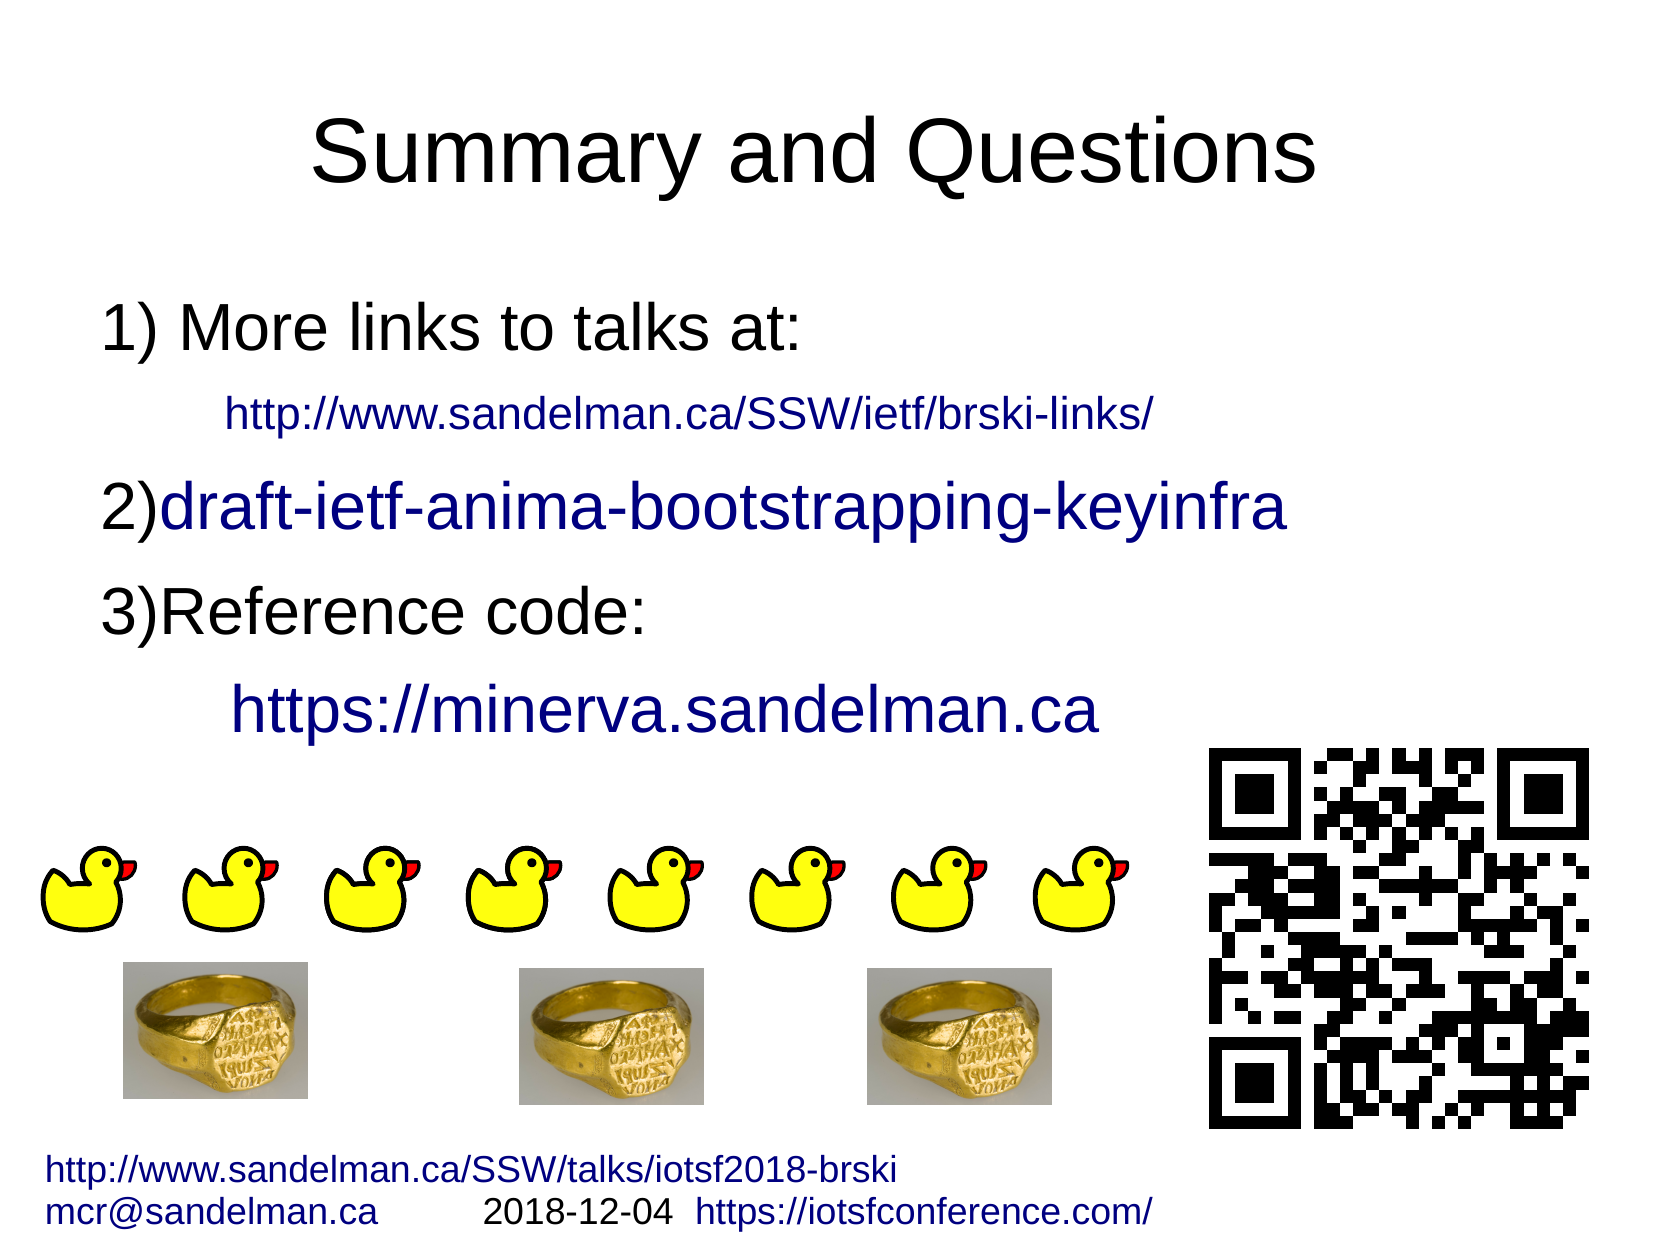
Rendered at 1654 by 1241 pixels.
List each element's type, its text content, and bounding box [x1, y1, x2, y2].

picture [460, 838, 567, 945]
picture [744, 838, 851, 945]
list More links to talks at: http://www.sandelman.ca/SSW/ietf/brski-links/ draft-ietf-anima-bootstrapping-keyinfra Reference code: https://minerva.sandelman.ca [82, 290, 1312, 1010]
picture [35, 838, 142, 945]
picture [867, 968, 1052, 1105]
picture [519, 968, 704, 1105]
picture [123, 962, 308, 1099]
picture [177, 838, 284, 945]
picture [318, 838, 426, 945]
picture [885, 838, 993, 945]
picture [1157, 696, 1642, 1182]
title Summary and Questions [70, 47, 1559, 255]
picture [602, 838, 709, 945]
picture [1027, 838, 1134, 945]
text_box http://www.sandelman.ca/SSW/talks/iotsf2018-brski mcr@sandelman.ca 2018-12-04 https://iotsfconference.com/ [29, 1141, 1276, 1241]
